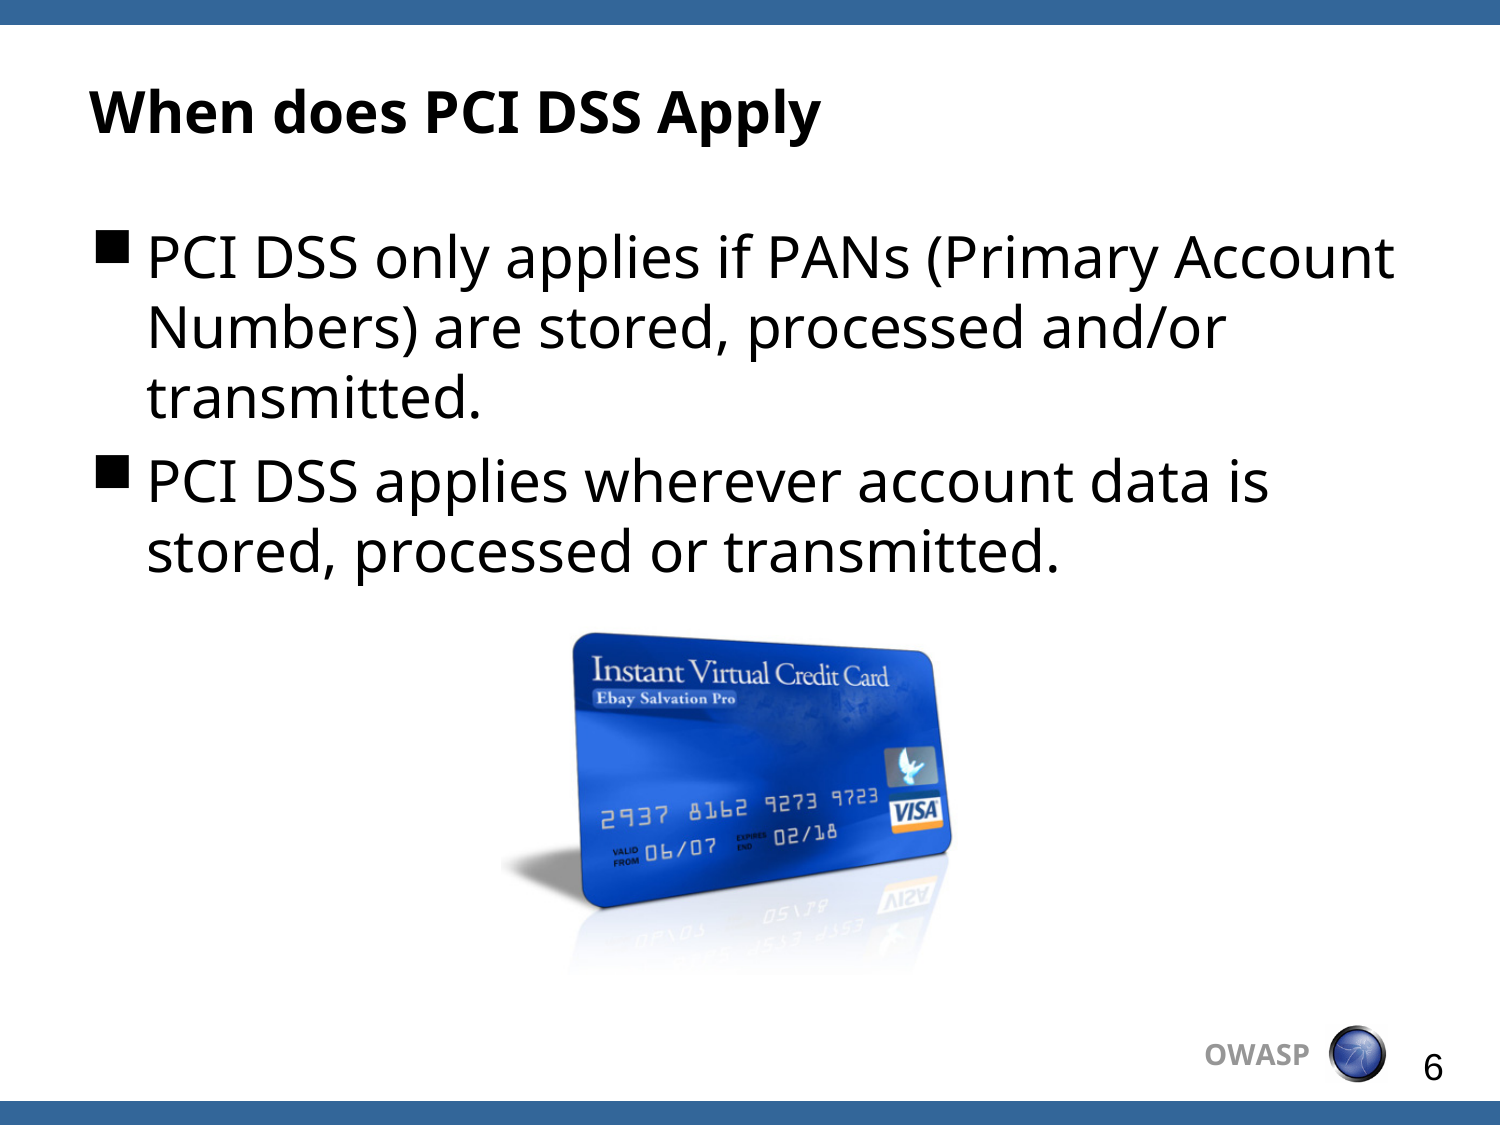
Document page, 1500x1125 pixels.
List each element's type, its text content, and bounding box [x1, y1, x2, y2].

list PCI DSS only applies if PANs (Primary Account Numbers) are stored, processed and/or transmitted. PCI DSS applies wherever account data is stored, processed or transmitted. [75, 212, 1426, 1005]
picture [501, 618, 975, 975]
title When does PCI DSS Apply [75, 32, 1426, 189]
picture [1325, 1024, 1388, 1083]
